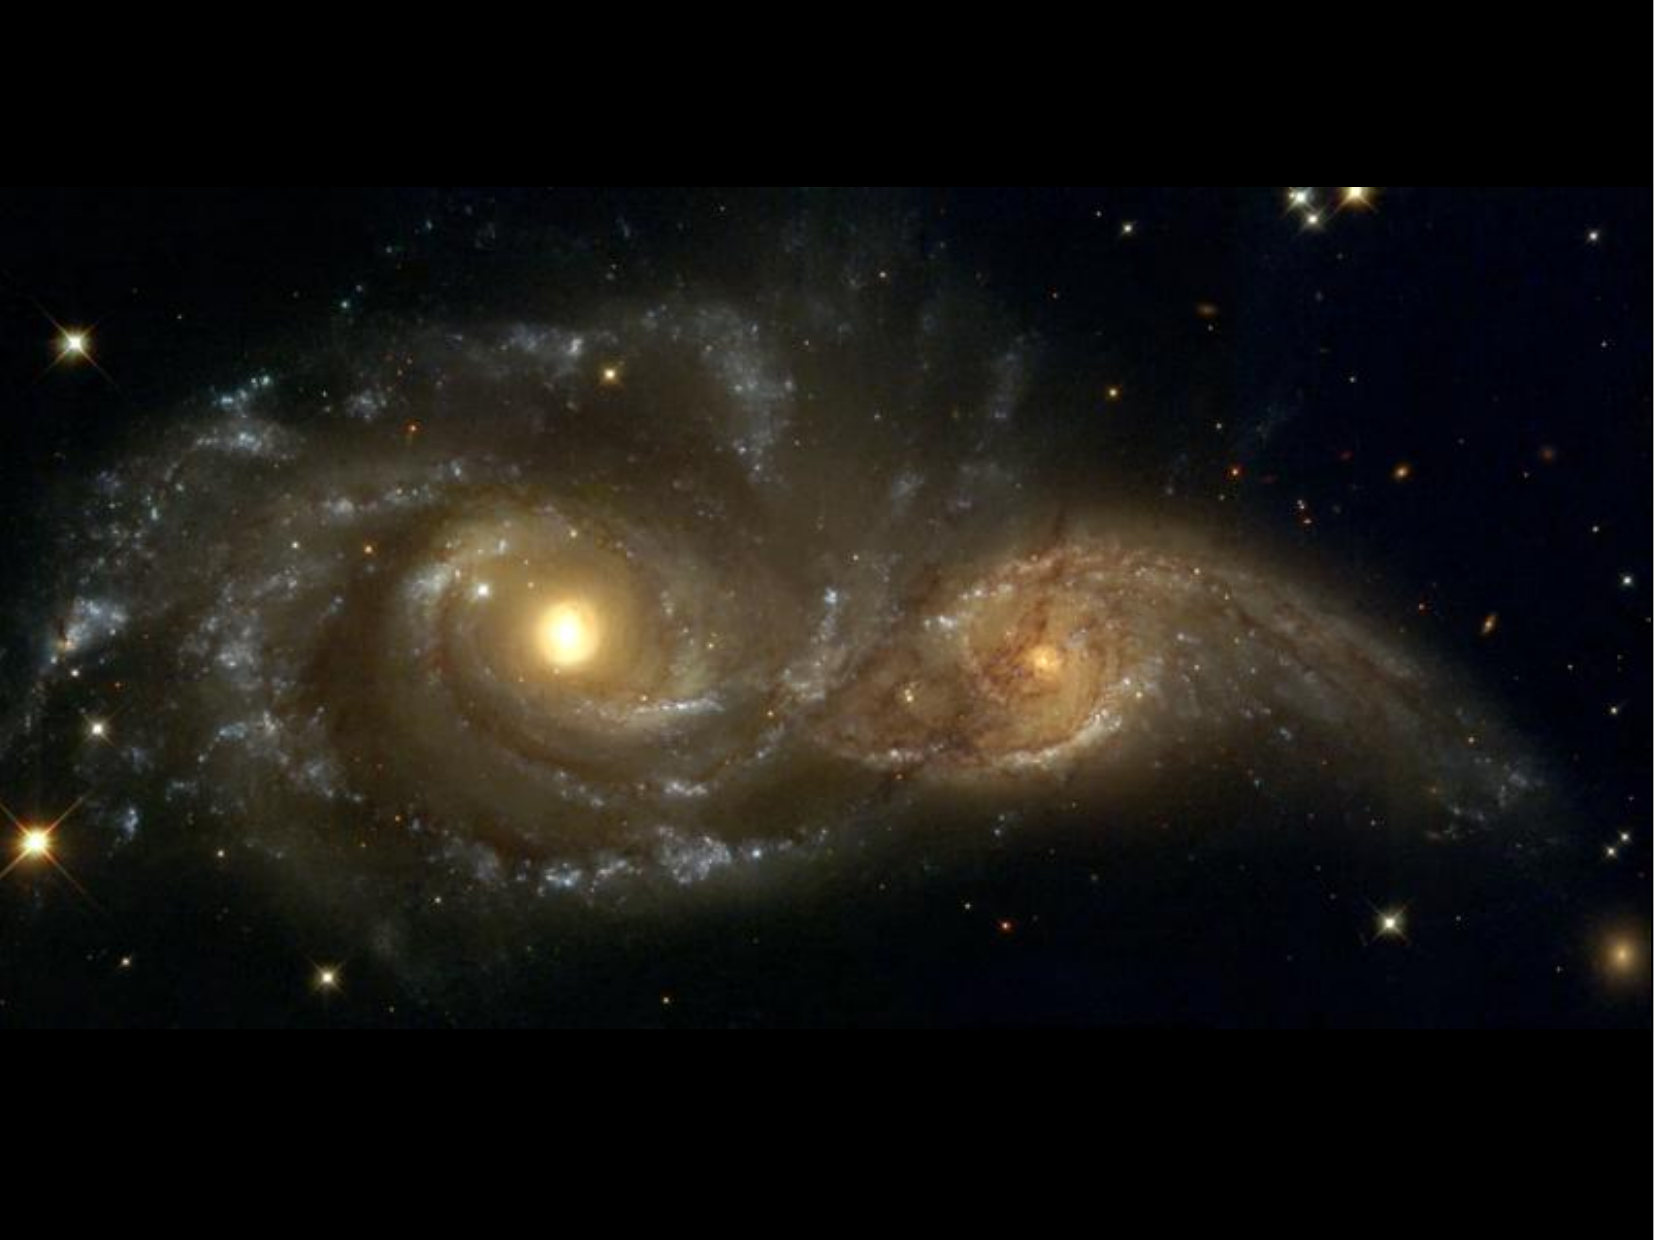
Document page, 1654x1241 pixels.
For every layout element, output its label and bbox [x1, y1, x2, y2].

picture [0, 187, 1651, 1029]
